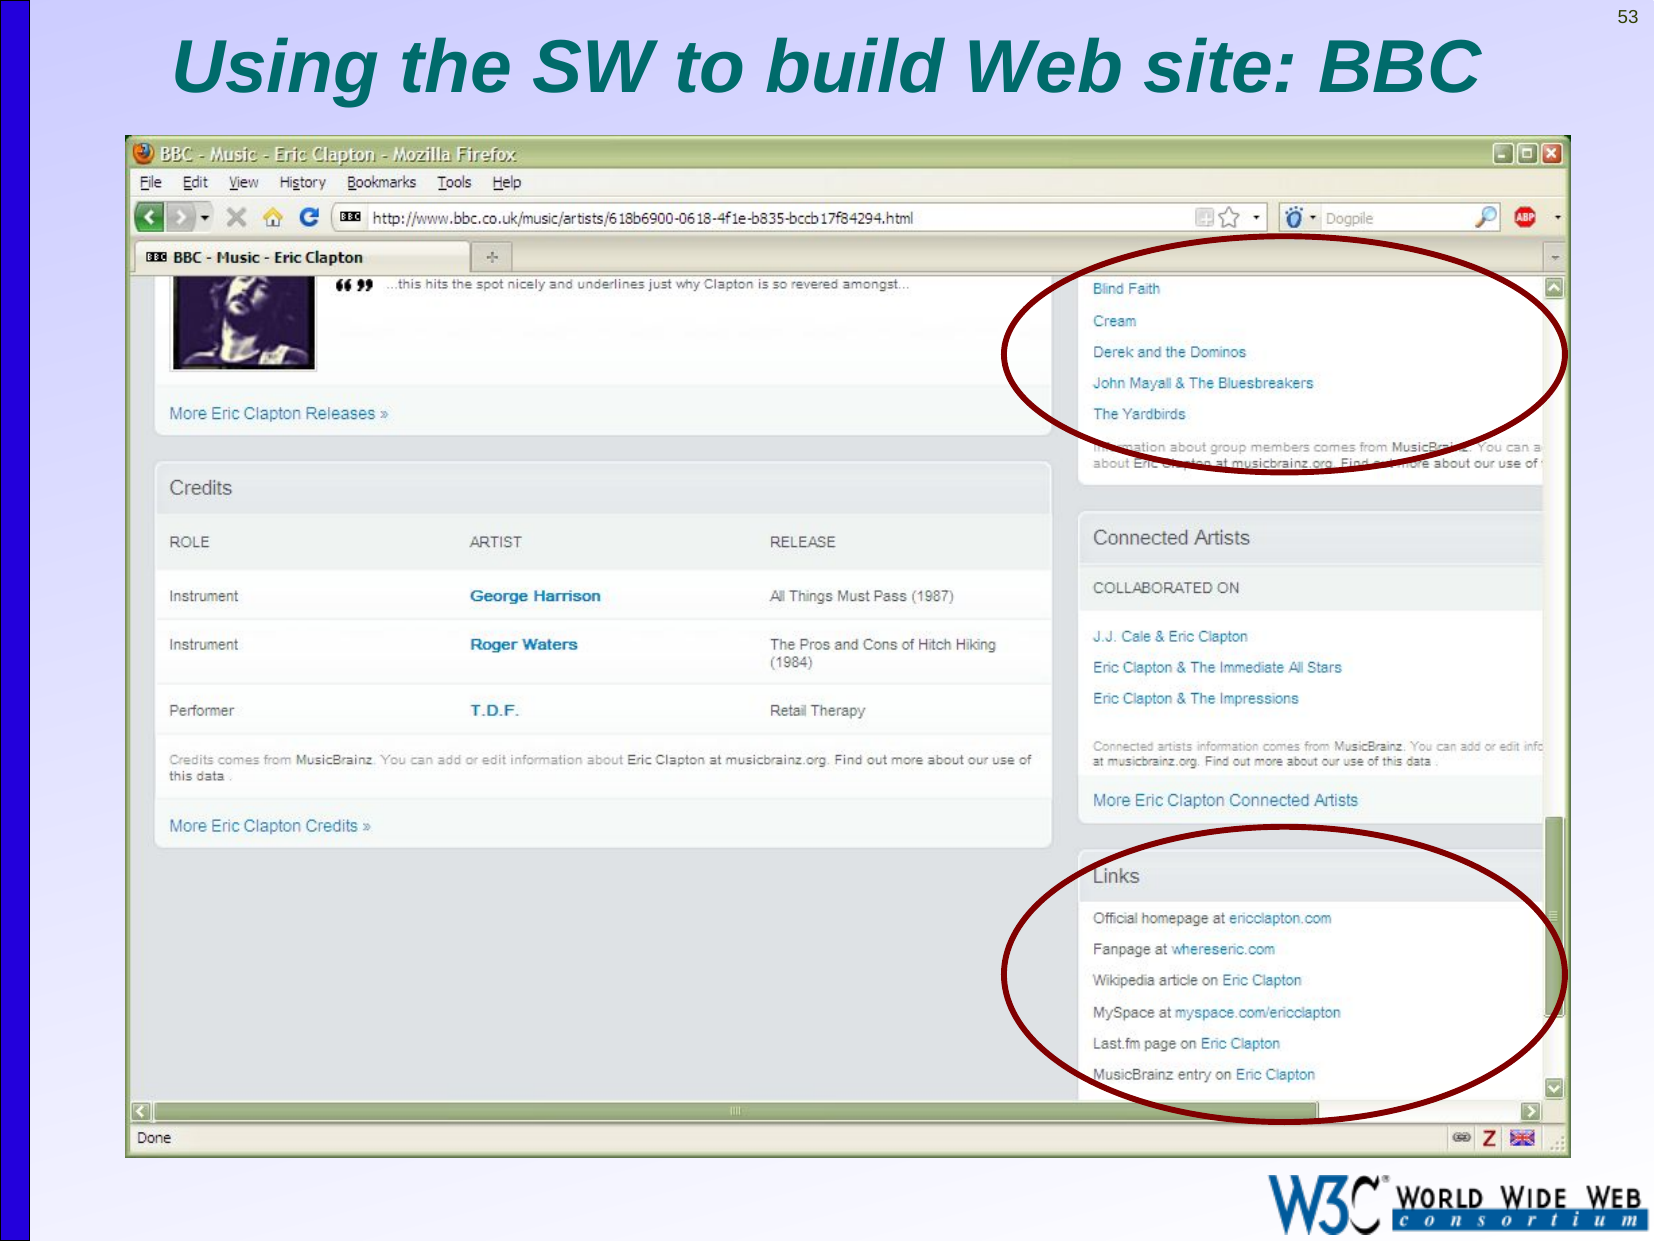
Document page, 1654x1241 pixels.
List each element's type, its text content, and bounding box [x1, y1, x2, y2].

picture [1263, 1175, 1654, 1235]
title Using the SW to build Web site: BBC [0, 5, 1654, 125]
picture [125, 135, 1571, 1158]
